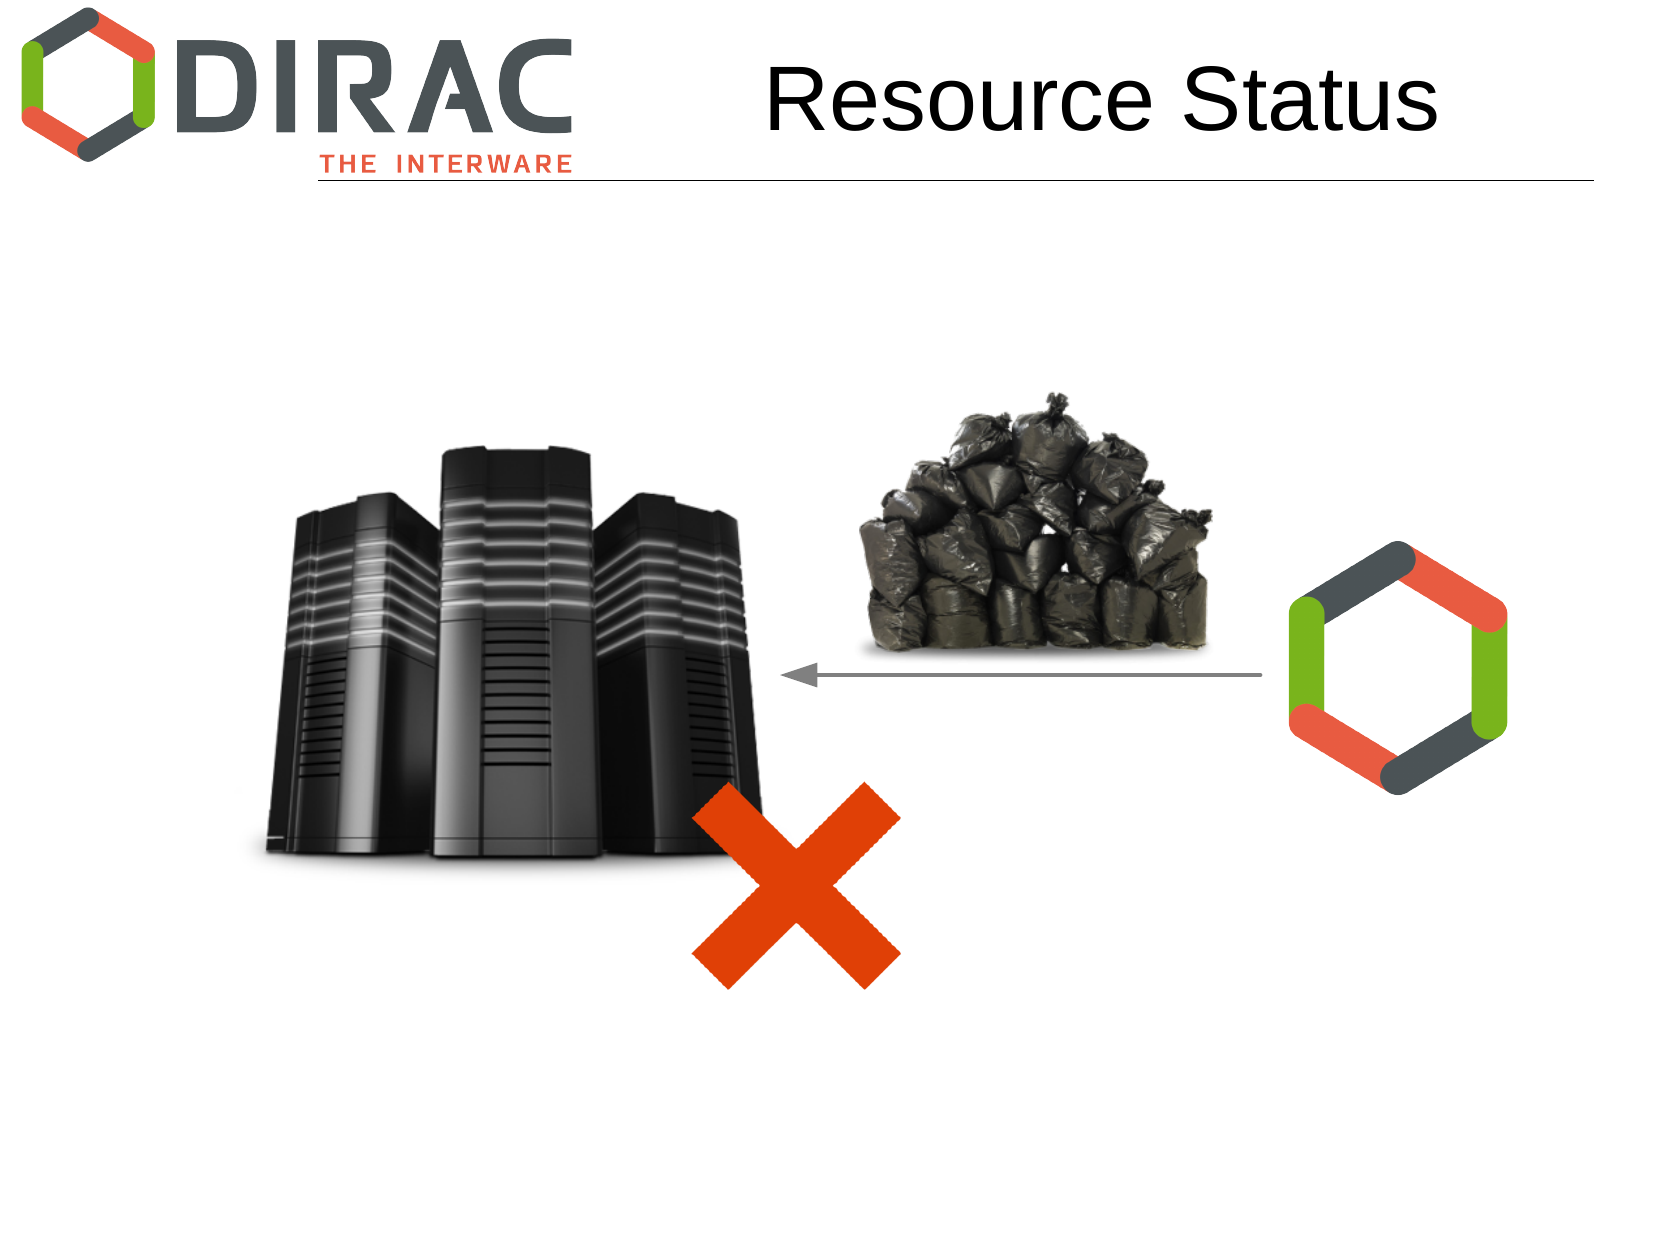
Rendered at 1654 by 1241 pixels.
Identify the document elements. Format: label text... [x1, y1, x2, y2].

picture [4, 0, 589, 181]
title Resource Status [615, 32, 1591, 166]
picture [234, 445, 901, 991]
picture [1260, 529, 1533, 826]
picture [840, 389, 1231, 683]
